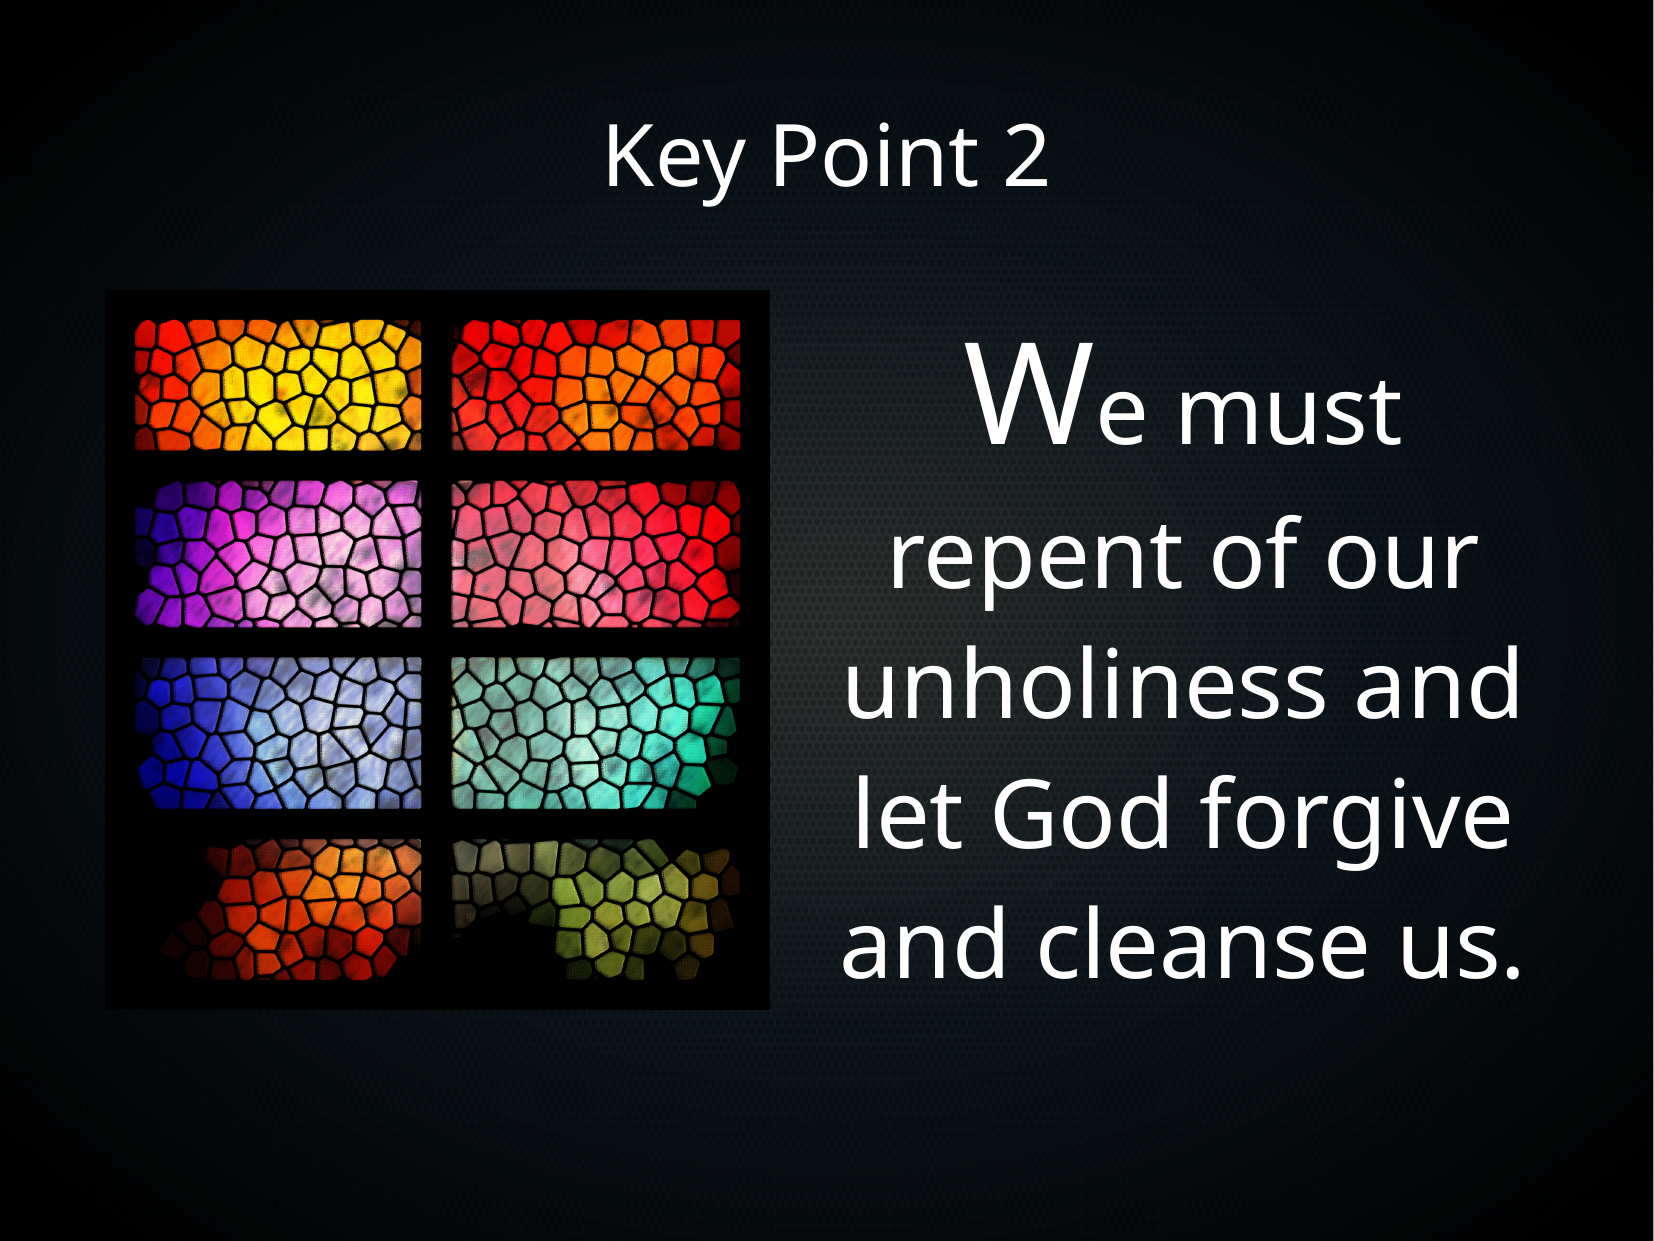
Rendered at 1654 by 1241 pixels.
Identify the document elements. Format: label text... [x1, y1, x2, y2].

title Key Point 2 [82, 49, 1571, 257]
list We must repent of our unholiness and let God forgive and cleanse us. [828, 290, 1539, 1010]
picture [0, 0, 1654, 1241]
